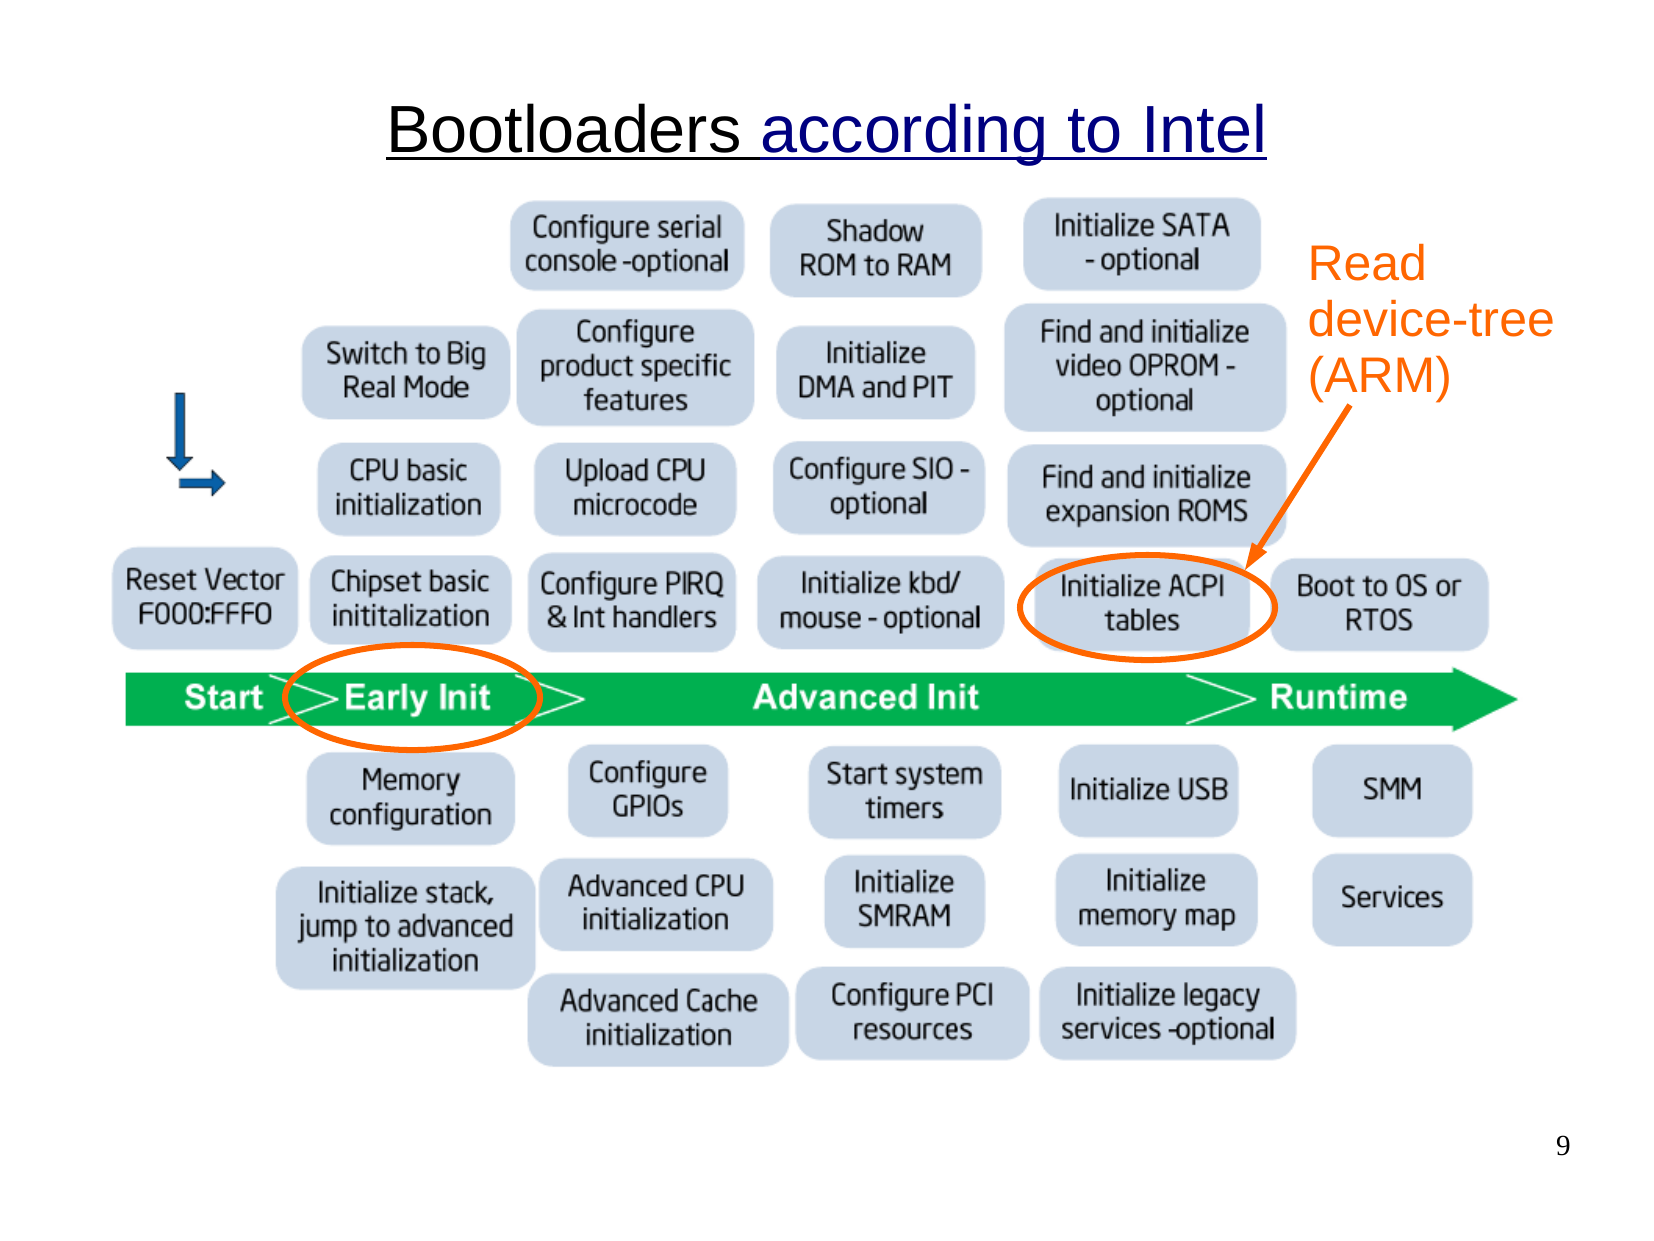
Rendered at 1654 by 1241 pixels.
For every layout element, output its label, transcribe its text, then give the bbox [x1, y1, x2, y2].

picture [40, 149, 1635, 1114]
text_box Read device-tree (ARM) [1290, 225, 1575, 414]
title Bootloaders according to Intel [82, 49, 1571, 211]
